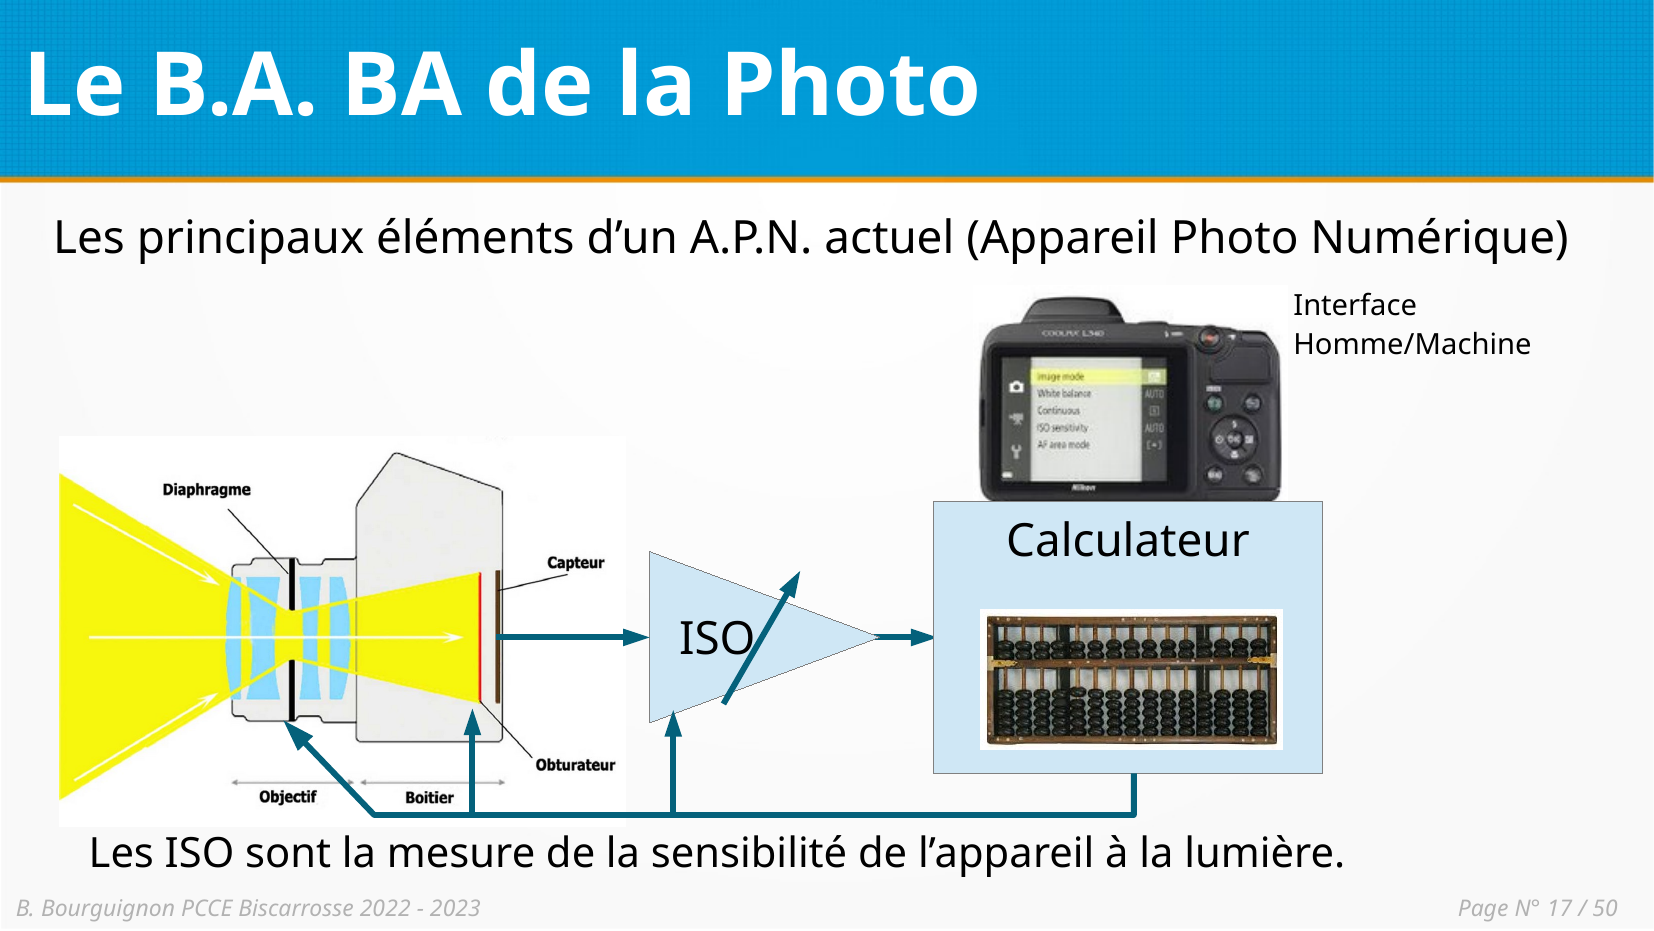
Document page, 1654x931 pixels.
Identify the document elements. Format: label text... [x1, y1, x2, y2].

text_box [735, 602, 880, 691]
text_box ISO [673, 602, 768, 672]
text_box [649, 551, 780, 723]
picture [0, 175, 1654, 931]
text_box Calculateur [933, 501, 1323, 774]
text_box Les ISO sont la mesure de la sensibilité de l’appareil à la lumière. [82, 818, 1208, 884]
title Le B.A. BA de la Photo [23, 17, 1595, 142]
text_box Interface Homme/Machine [1287, 280, 1583, 367]
text_box Les principaux éléments d’un A.P.N. actuel (Appareil Photo Numérique) [47, 200, 1410, 271]
